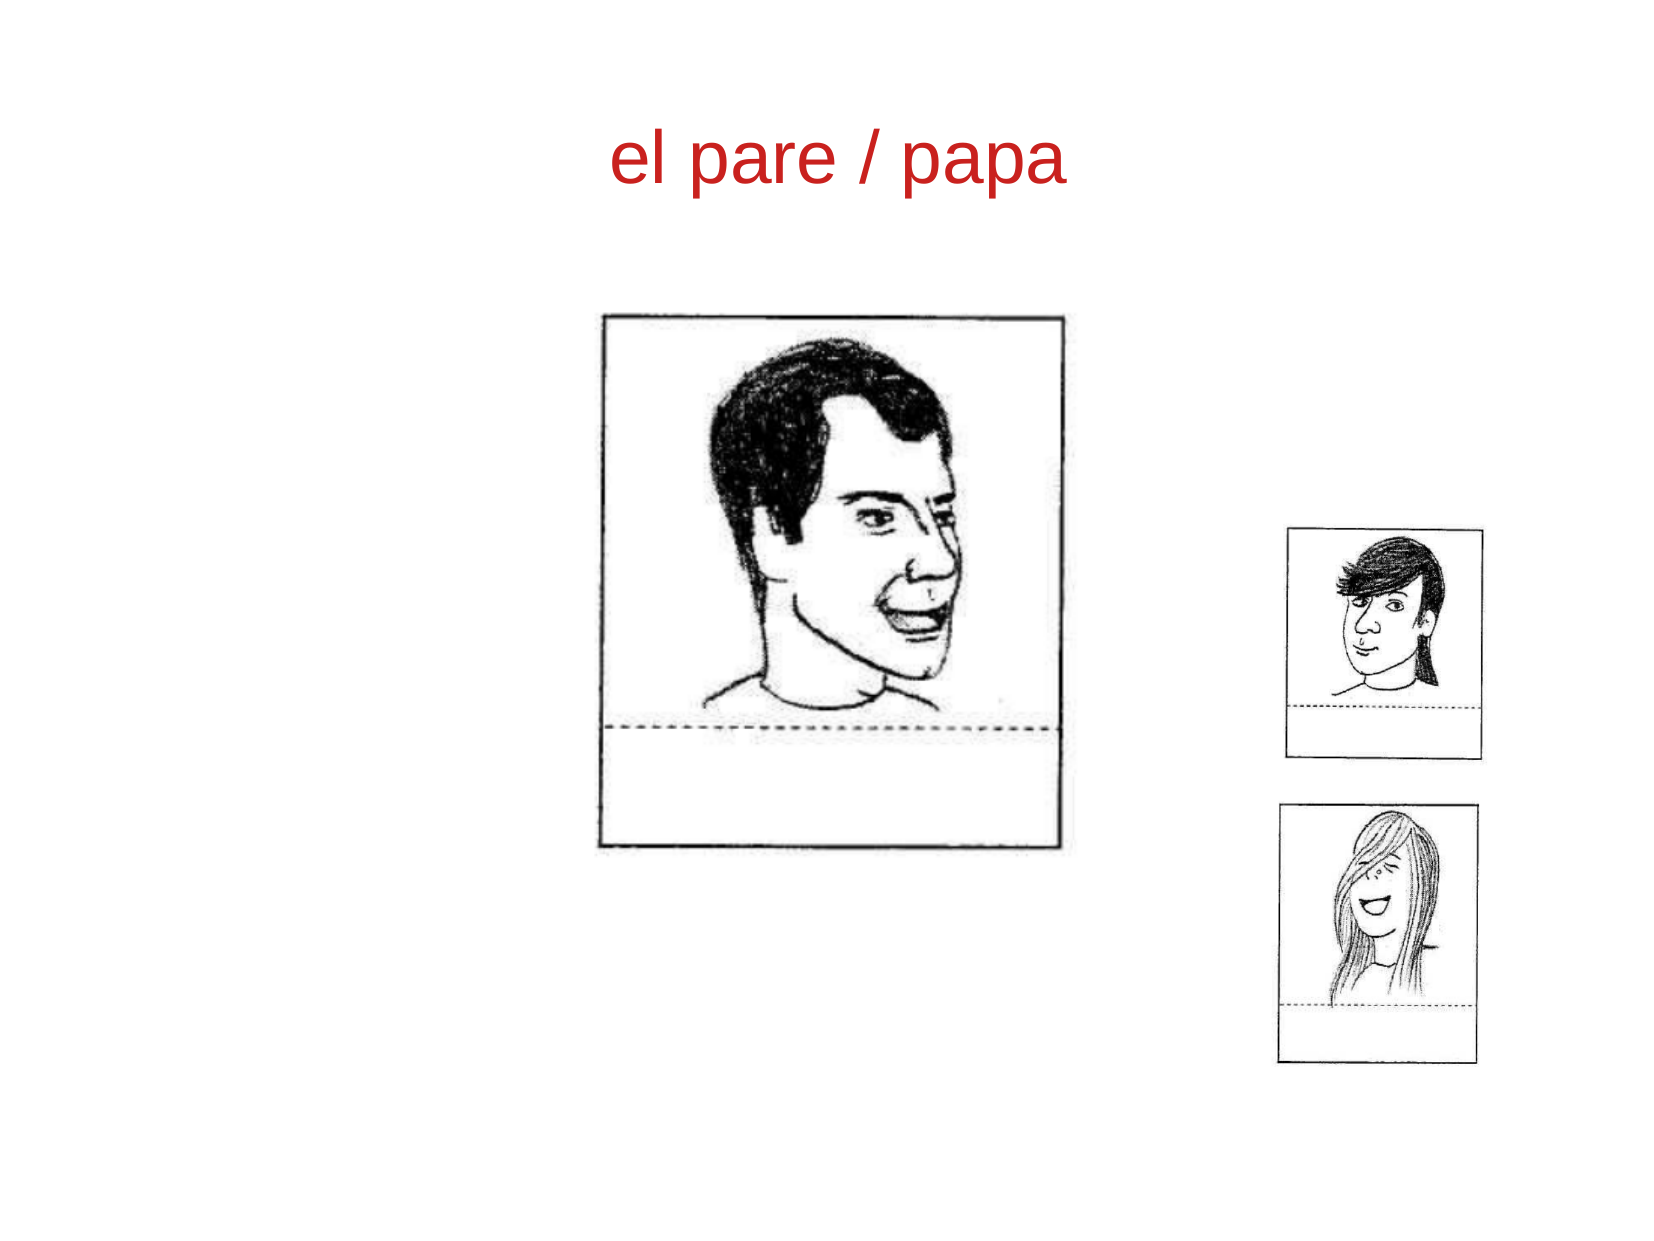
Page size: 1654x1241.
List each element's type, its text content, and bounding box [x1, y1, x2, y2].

text_box el pare / papa [389, 82, 1288, 225]
picture [1275, 518, 1496, 768]
picture [581, 291, 1094, 873]
picture [1268, 791, 1489, 1070]
